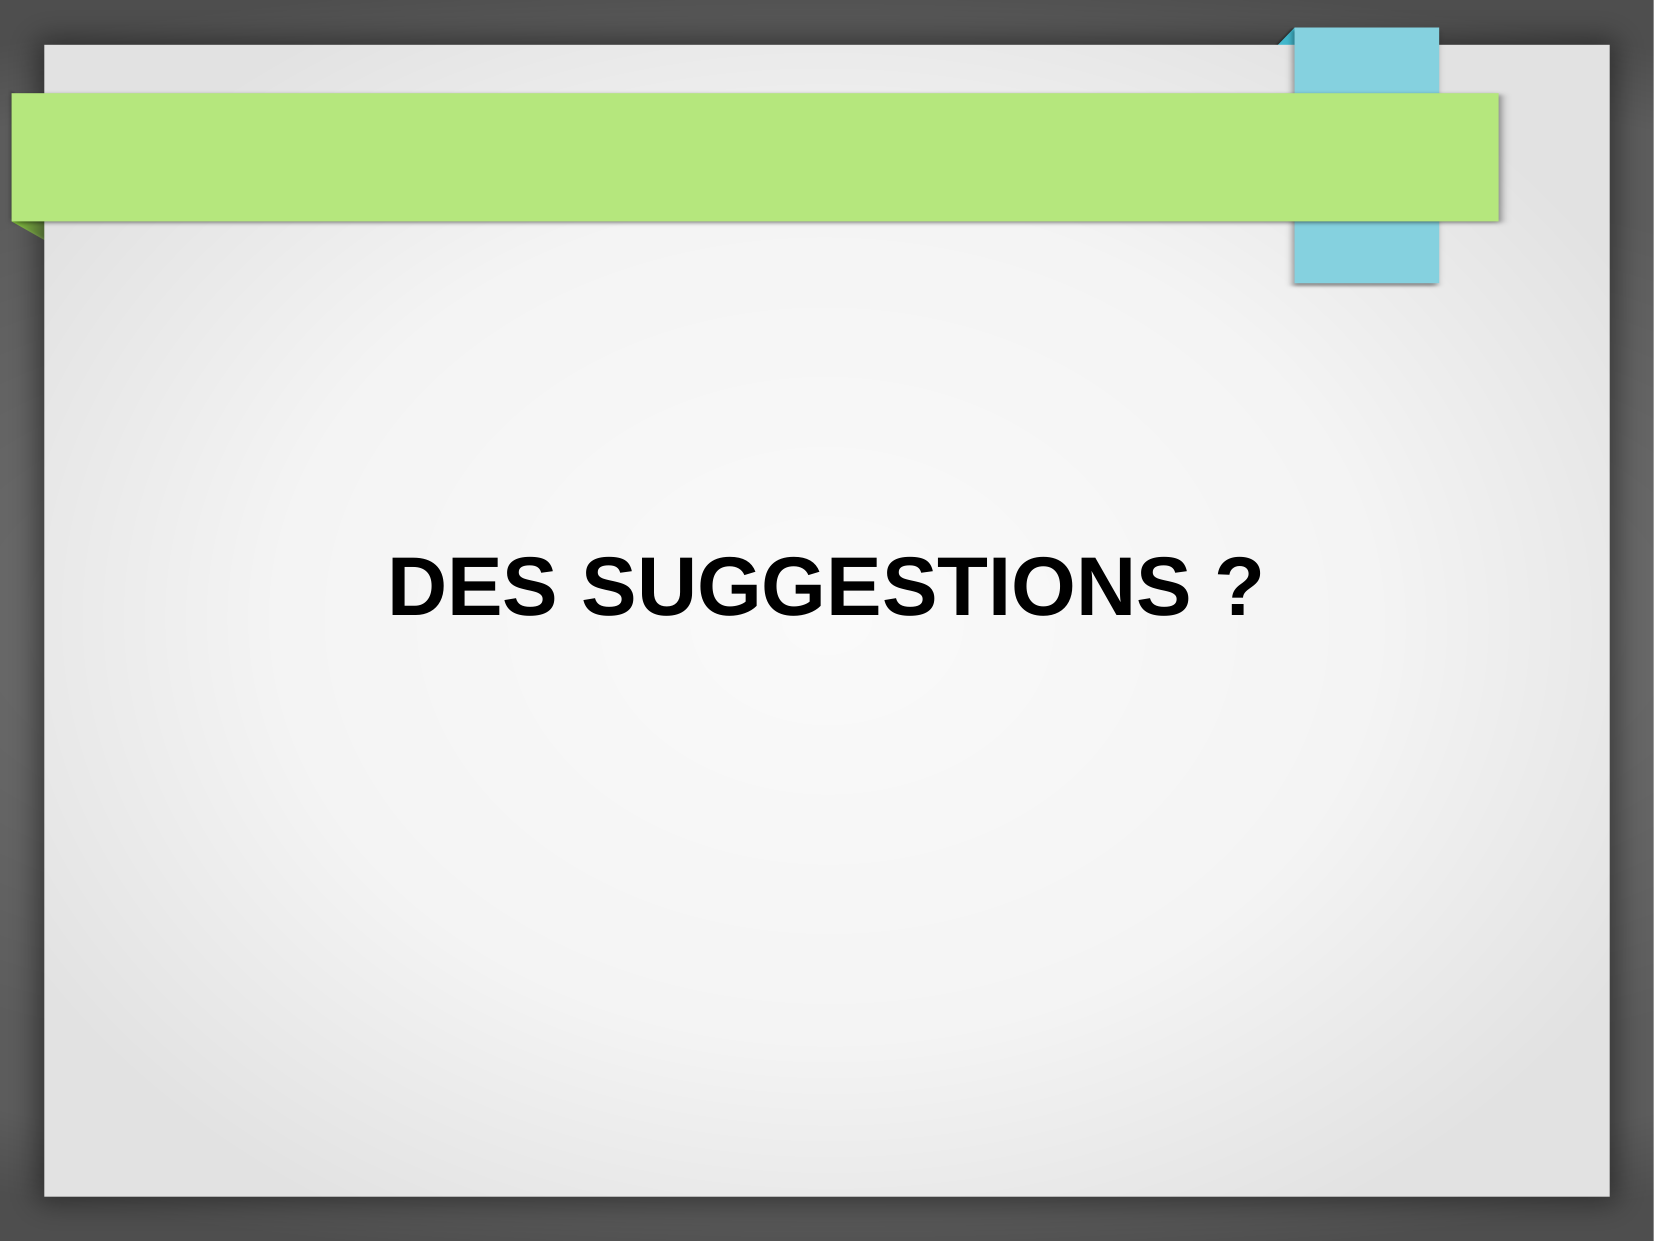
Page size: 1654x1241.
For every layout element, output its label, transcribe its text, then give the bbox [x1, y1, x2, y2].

list DES SUGGESTIONS ? [82, 295, 1571, 1114]
picture [0, 0, 1654, 1241]
